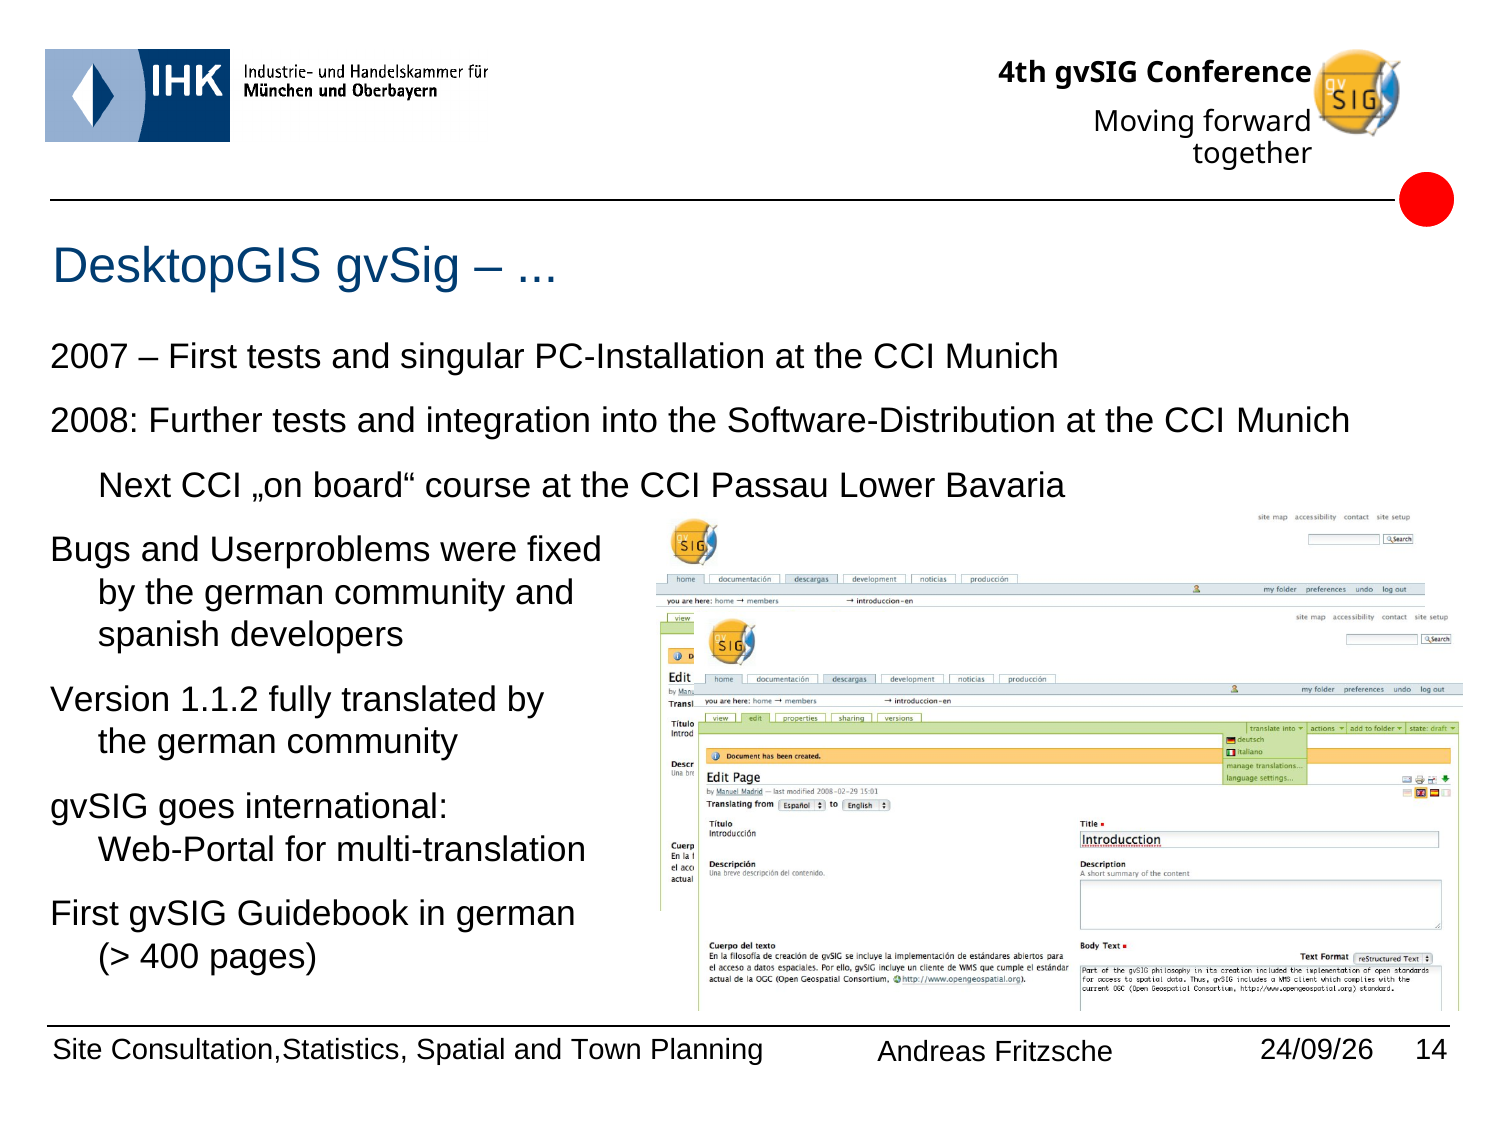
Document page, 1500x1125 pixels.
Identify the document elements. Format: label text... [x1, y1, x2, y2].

picture [1312, 49, 1401, 138]
text_box DesktopGIS gvSig – ... [37, 224, 1488, 288]
text_box 2007 – First tests and singular PC-Installation at the CCI Munich 2008: Further tests and integration into the Software-Distribution at the CCI Munich Next CCI „on board“ course at the CCI Passau Lower Bavaria Bugs and Userproblems were fixed by the german community and spanish developers Version 1.1.2 fully translated by the german community gvSIG goes international: Web-Portal for multi-translation First gvSIG Guidebook in german (> 400 pages) [50, 324, 1451, 1026]
picture [1451, 612, 1463, 1011]
picture [45, 49, 488, 142]
